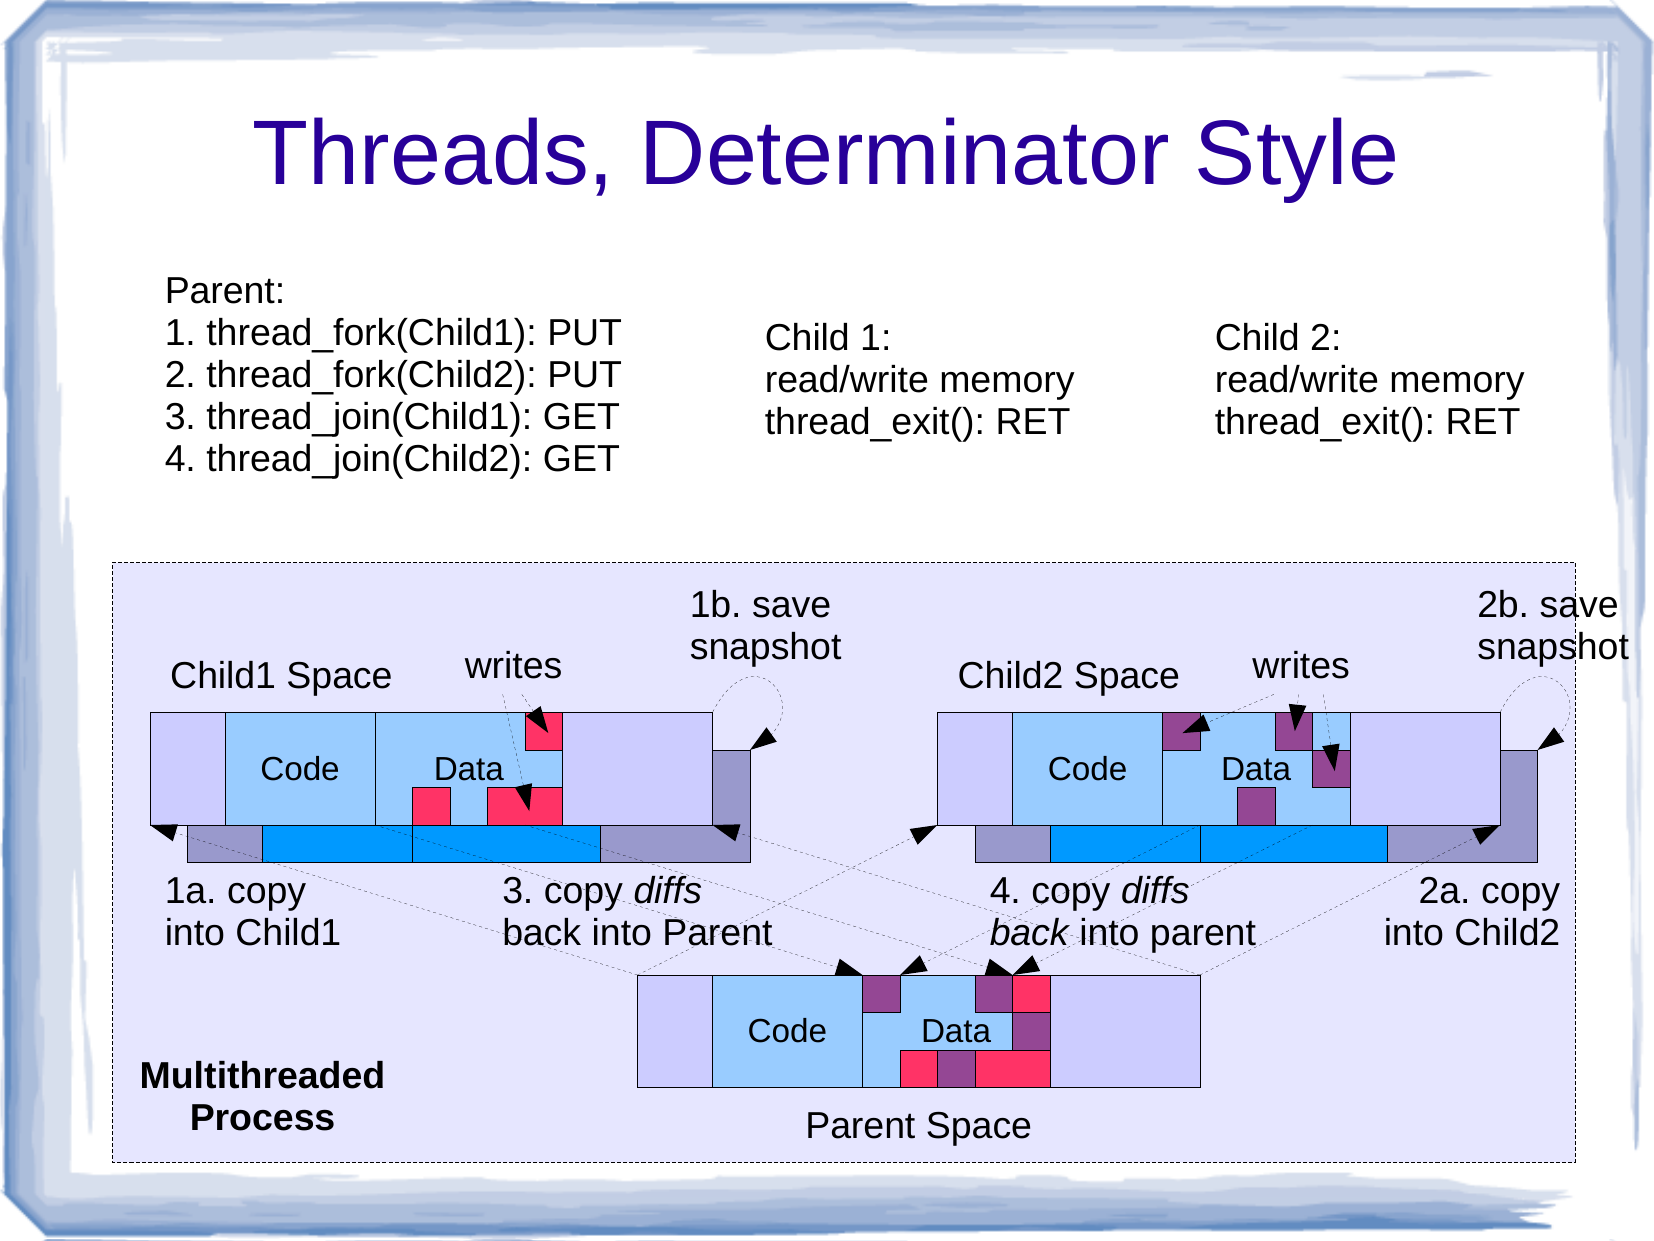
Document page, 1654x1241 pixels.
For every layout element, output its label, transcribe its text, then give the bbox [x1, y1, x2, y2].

text_box Parent: 1. thread_fork(Child1): PUT 2. thread_fork(Child2): PUT 3. thread_join(Child1): GET 4. thread_join(Child2): GET [150, 262, 713, 488]
text_box Data [412, 826, 601, 863]
text_box 2a. copy into Child2 [1276, 862, 1575, 962]
text_box Code [1012, 713, 1162, 826]
text_box Code [225, 712, 375, 826]
text_box Code [1050, 826, 1200, 862]
text_box writes [1237, 637, 1388, 695]
text_box Code [712, 975, 862, 1088]
text_box [112, 562, 1576, 1163]
text_box Data [1162, 712, 1351, 826]
text_box Data [1313, 712, 1351, 750]
text_box Code [262, 826, 412, 863]
text_box writes [450, 637, 601, 695]
text_box Child 1: read/write memory thread_exit(): RET [750, 309, 1126, 451]
text_box Child2 Space [937, 637, 1201, 713]
text_box Data [1200, 826, 1388, 862]
text_box 1b. save snapshot [675, 576, 863, 676]
text_box Data [862, 975, 1012, 1088]
title Threads, Determinator Style [82, 49, 1571, 257]
text_box Multithreaded Process [112, 1031, 413, 1163]
text_box 1a. copy into Child1 [150, 862, 376, 962]
picture [0, 0, 1654, 1241]
text_box Child 2: read/write memory thread_exit(): RET [1200, 309, 1576, 451]
text_box 2b. save snapshot [1462, 576, 1651, 676]
text_box 3. copy diffs back into Parent [487, 862, 826, 962]
text_box 4. copy diffs back into parent [975, 862, 1276, 962]
text_box Child1 Space [150, 637, 413, 713]
text_box Data [375, 712, 563, 826]
text_box Parent Space [637, 1087, 1201, 1163]
